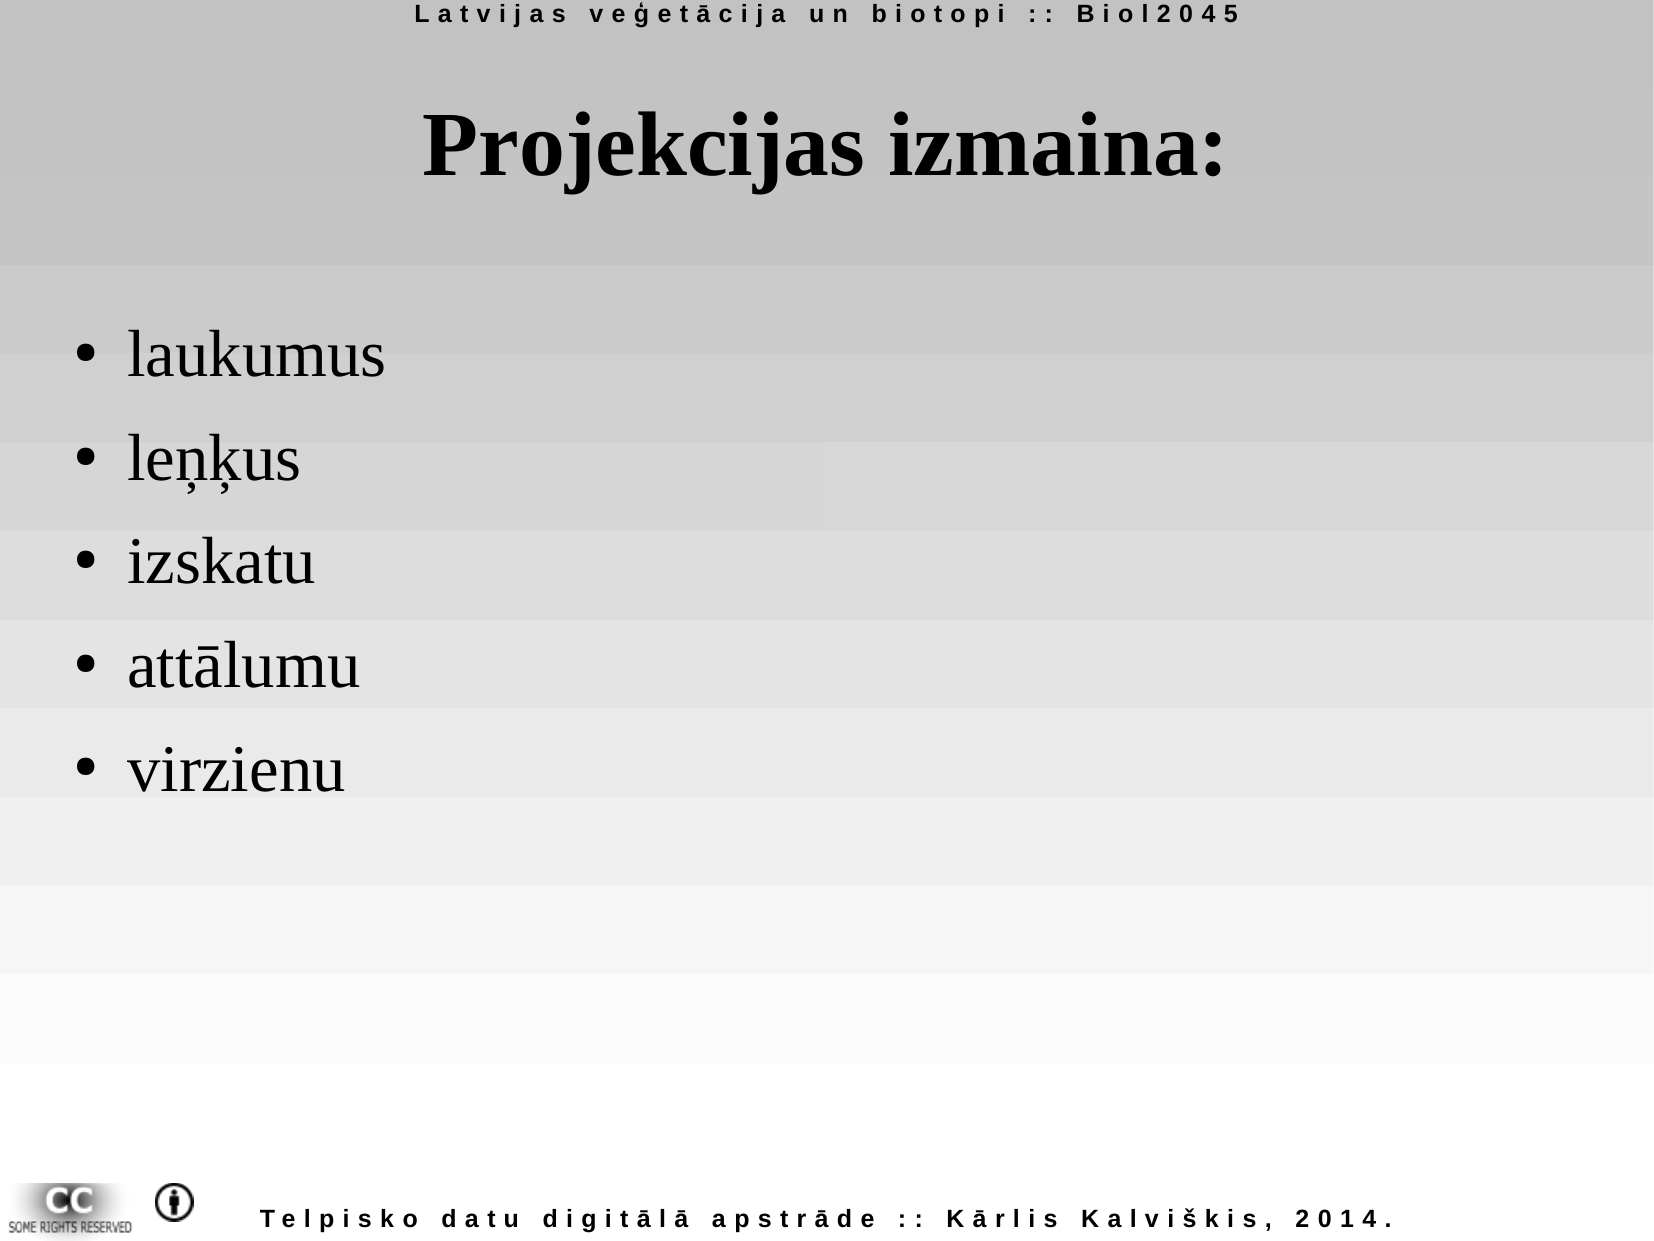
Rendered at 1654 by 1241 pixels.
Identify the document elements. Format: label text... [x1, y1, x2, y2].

picture [0, 287, 1654, 1241]
list laukumus leņķus izskatu attālumu virzienu [56, 317, 1600, 1175]
title Projekcijas izmaina: [0, 1, 1654, 287]
